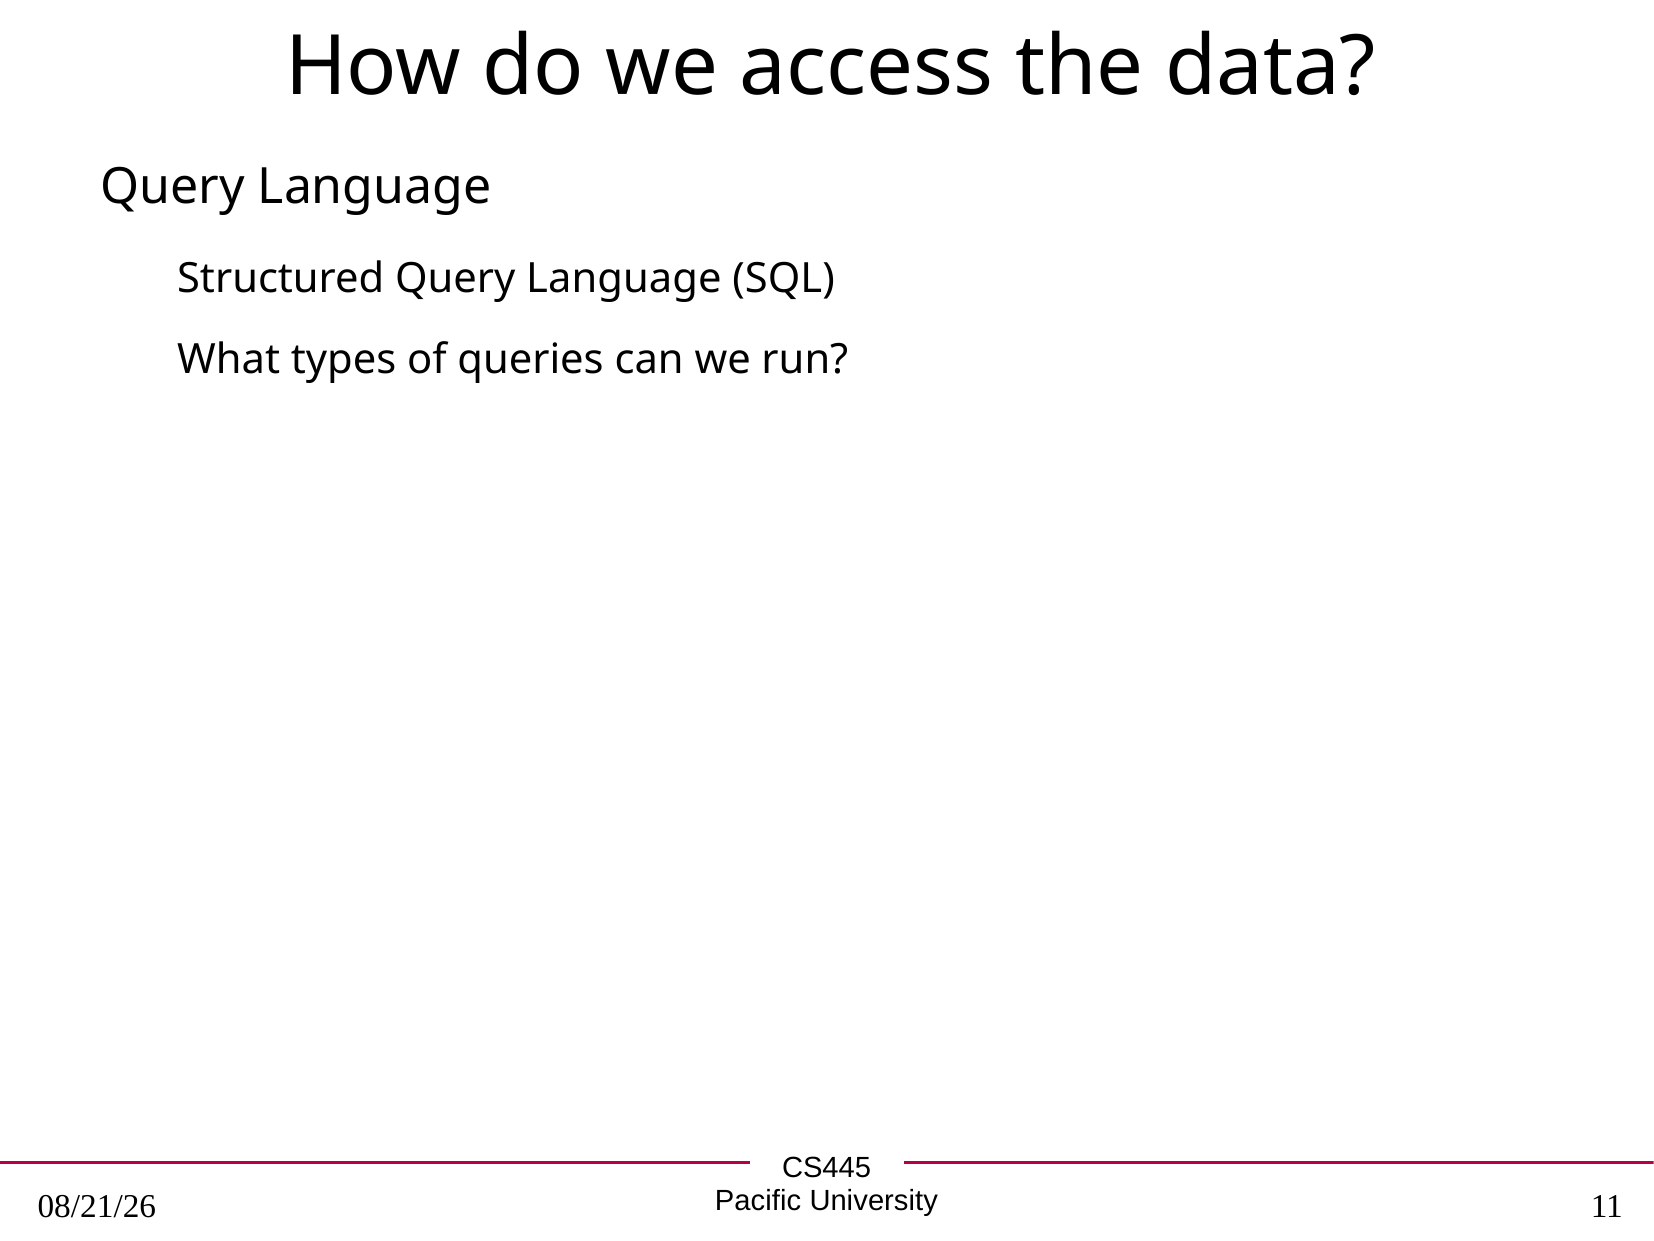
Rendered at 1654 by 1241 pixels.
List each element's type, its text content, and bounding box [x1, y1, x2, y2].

list Query Language Structured Query Language (SQL) What types of queries can we run? [82, 150, 1571, 1111]
title How do we access the data? [86, 13, 1576, 111]
